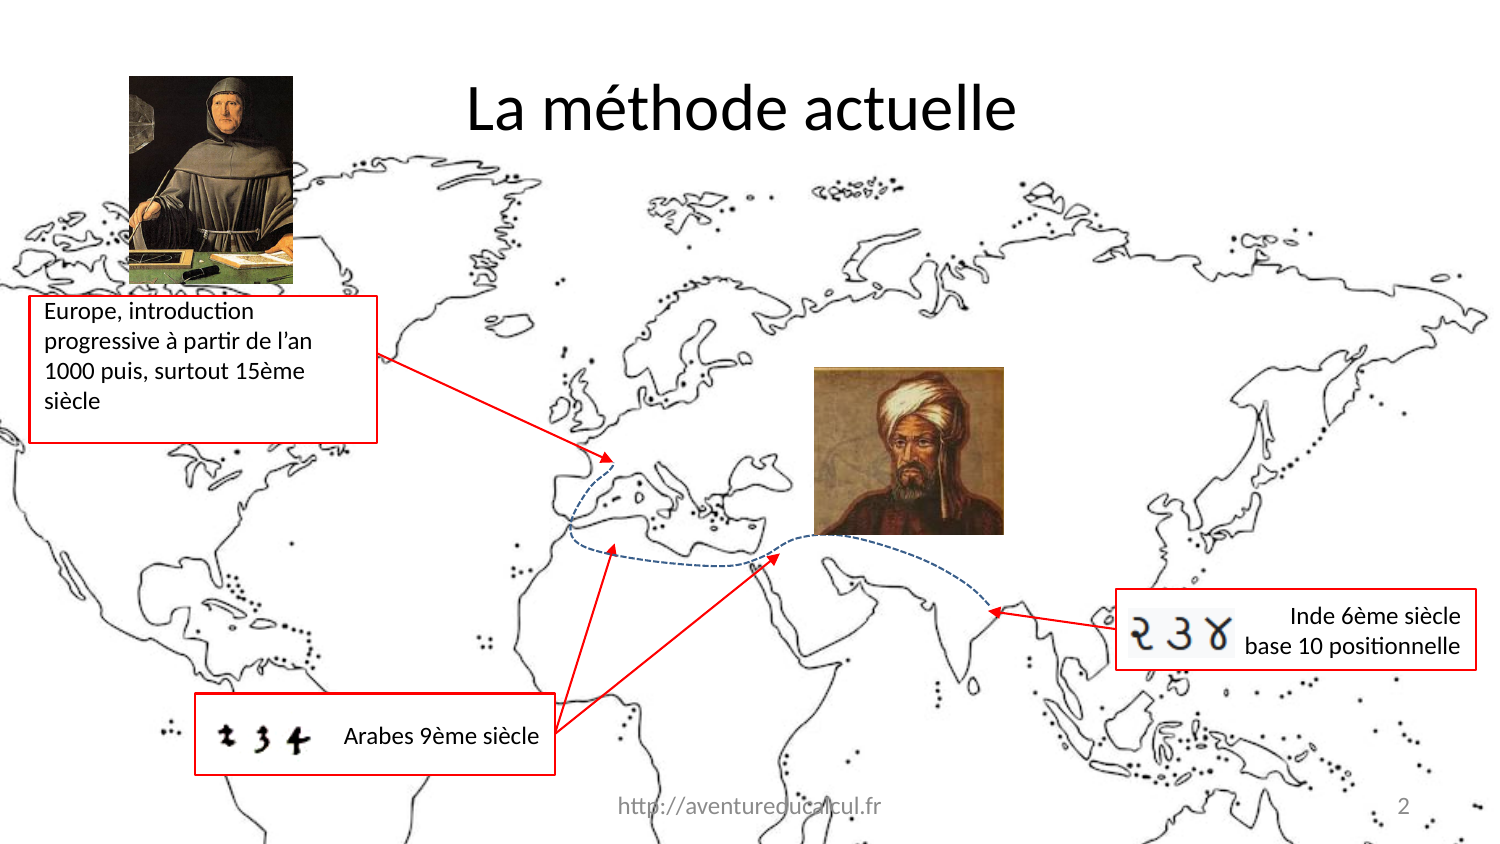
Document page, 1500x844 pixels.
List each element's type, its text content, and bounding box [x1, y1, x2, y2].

text_box Inde 6ème siècle base 10 positionnelle [1116, 588, 1477, 670]
title La méthode actuelle [75, 33, 1425, 175]
text_box Europe, introduction progressive à partir de l’an 1000 puis, surtout 15ème siècle [29, 296, 378, 443]
text_box Arabes 9ème siècle [194, 693, 555, 775]
picture [0, 0, 1500, 844]
footer http://aventureducalcul.fr [512, 782, 988, 827]
slide_number <numéro> [1074, 782, 1425, 827]
